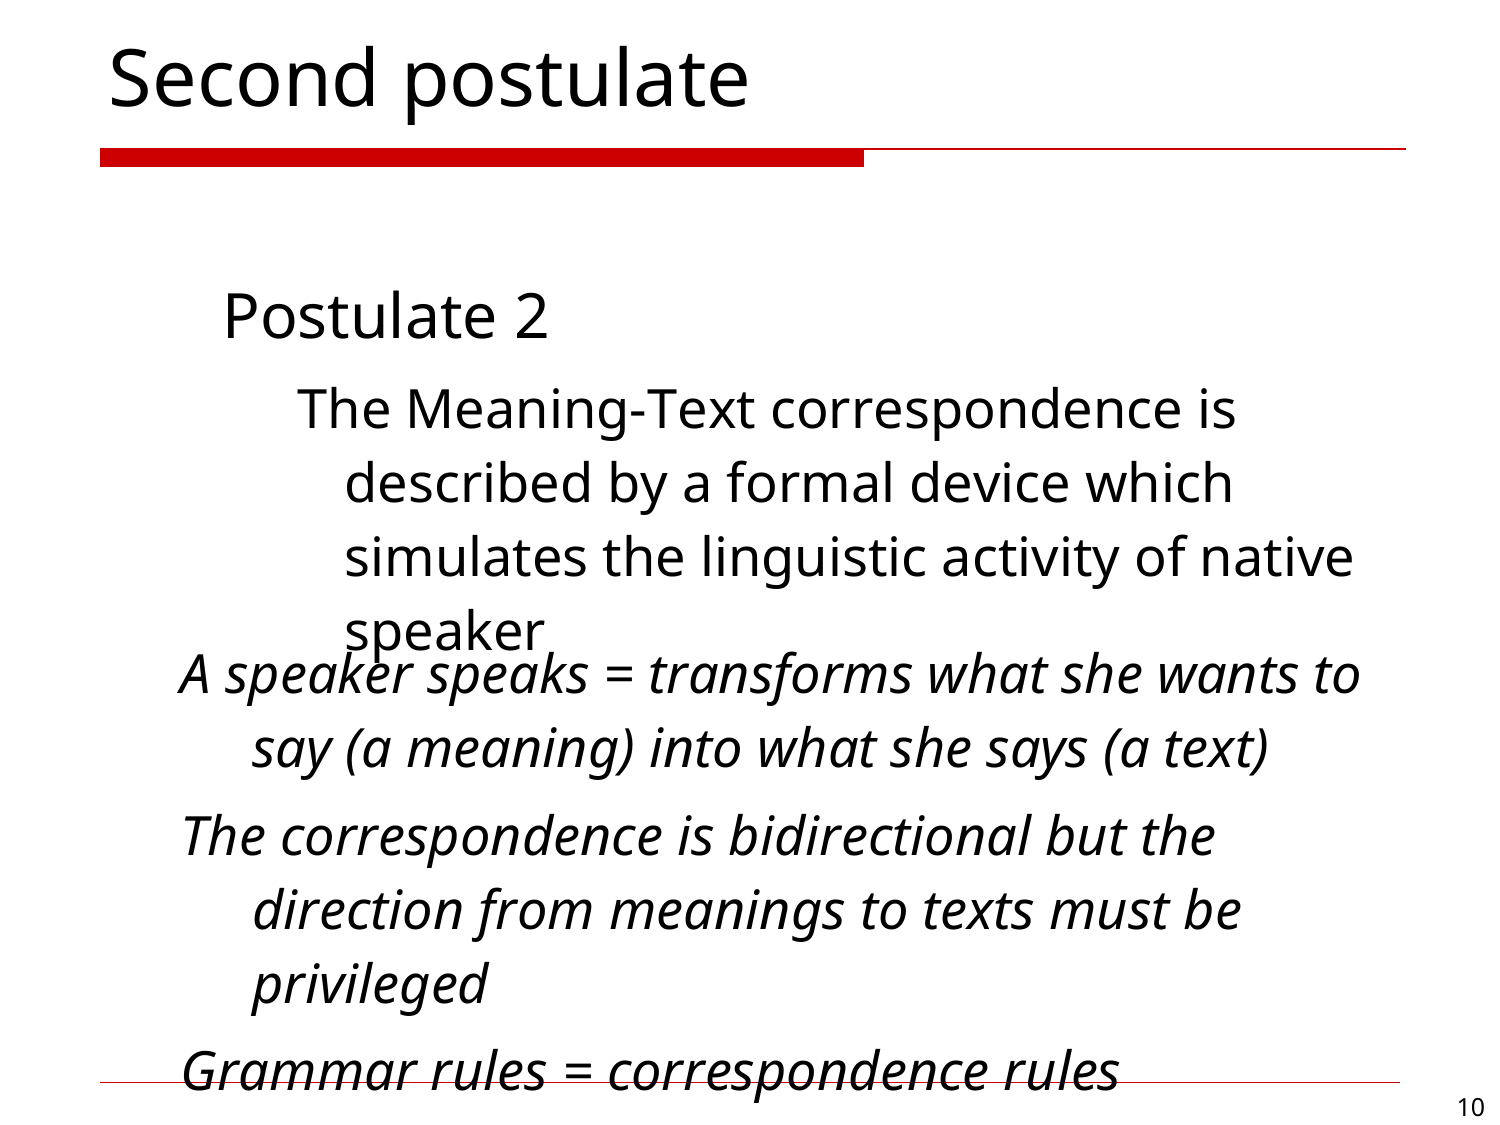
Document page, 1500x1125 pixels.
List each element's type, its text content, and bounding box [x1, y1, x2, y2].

text_box A speaker speaks = transforms what she wants to say (a meaning) into what she says (a text) The correspondence is bidirectional but the direction from meanings to texts must be privileged Grammar rules = correspondence rules [88, 628, 1453, 1115]
list Postulate 2 The Meaning-Text correspondence is described by a formal device which simulates the linguistic activity of native speaker [207, 264, 1475, 600]
title Second postulate [94, 26, 1407, 138]
